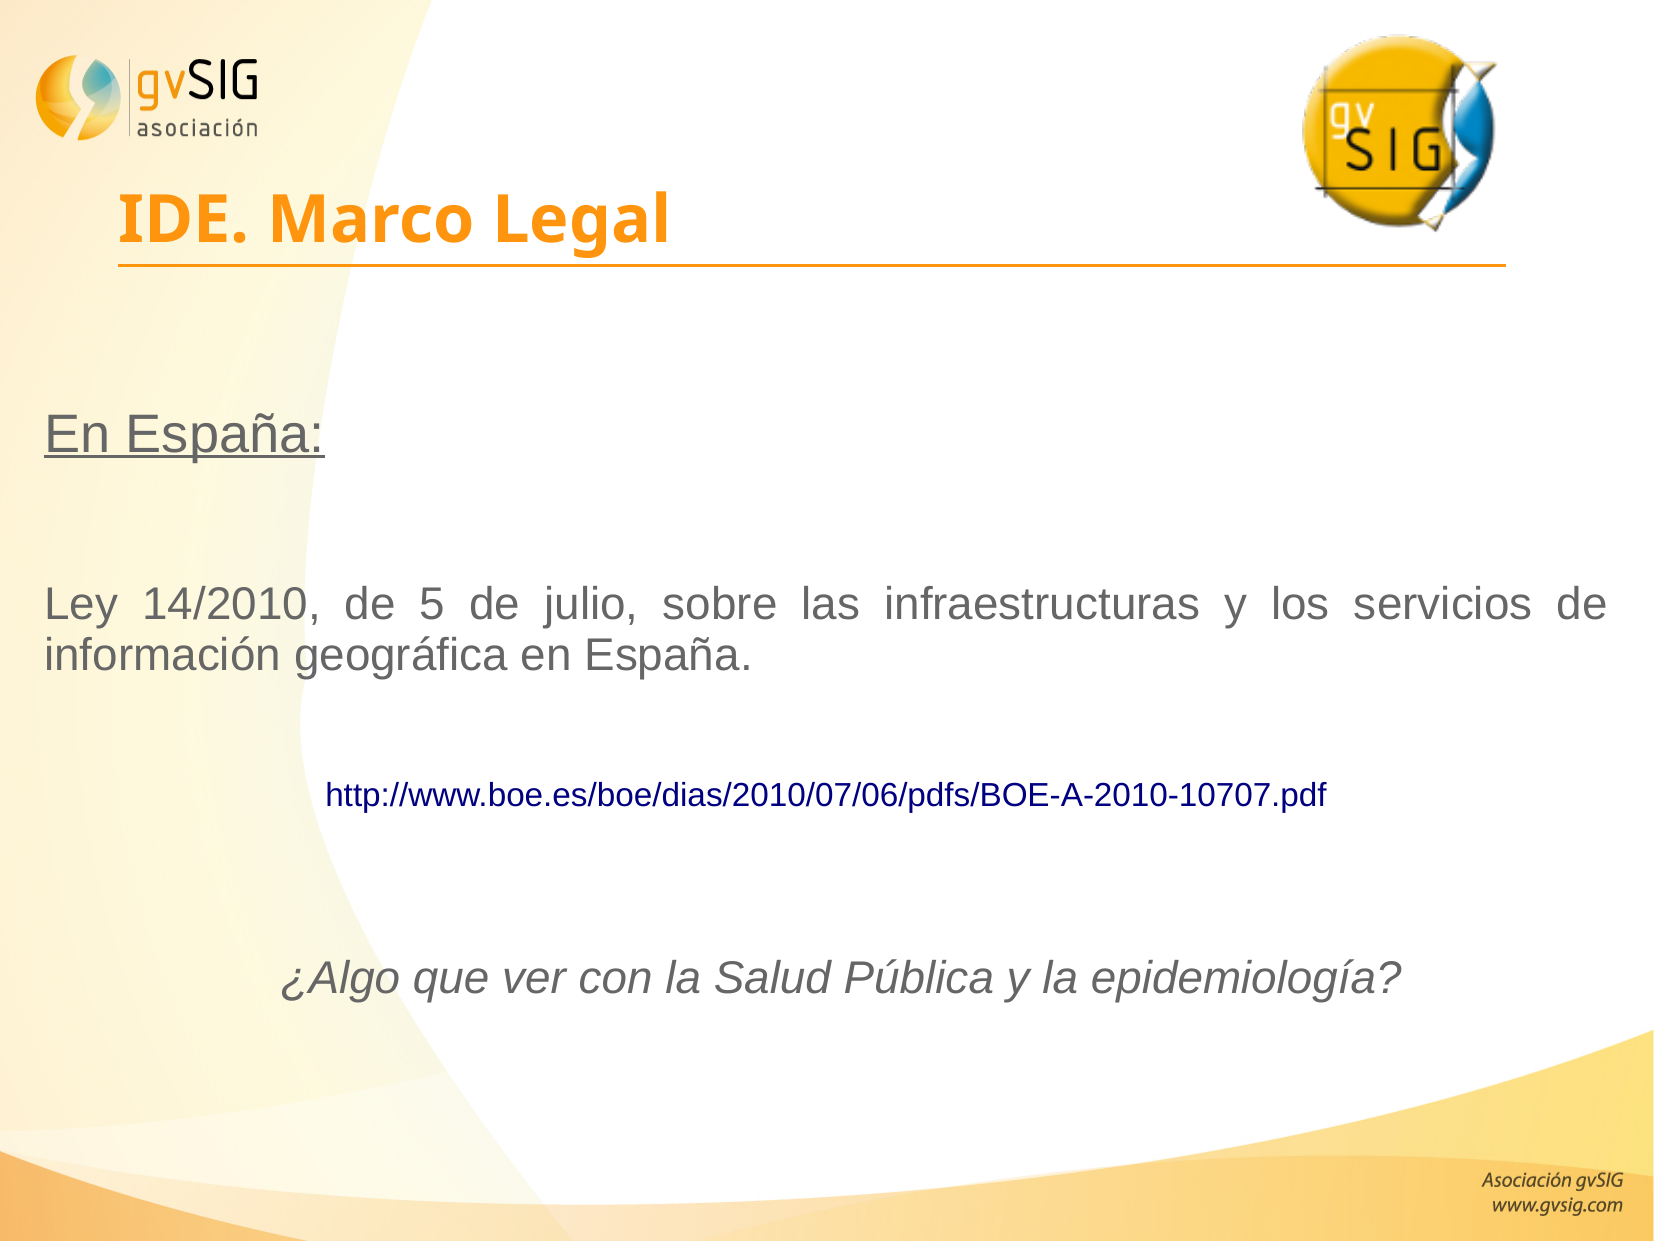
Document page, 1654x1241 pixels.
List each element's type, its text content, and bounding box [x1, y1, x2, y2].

picture [0, 0, 1654, 1241]
text_box En España: Ley 14/2010, de 5 de julio, sobre las infraestructuras y los servicios de información geográfica en España. http://www.boe.es/boe/dias/2010/07/06/pdfs/BOE-A-2010-10707.pdf [29, 395, 1625, 984]
text_box IDE. Marco Legal [118, 177, 1247, 256]
text_box ¿Algo que ver con la Salud Pública y la epidemiología? [147, 944, 1536, 1011]
